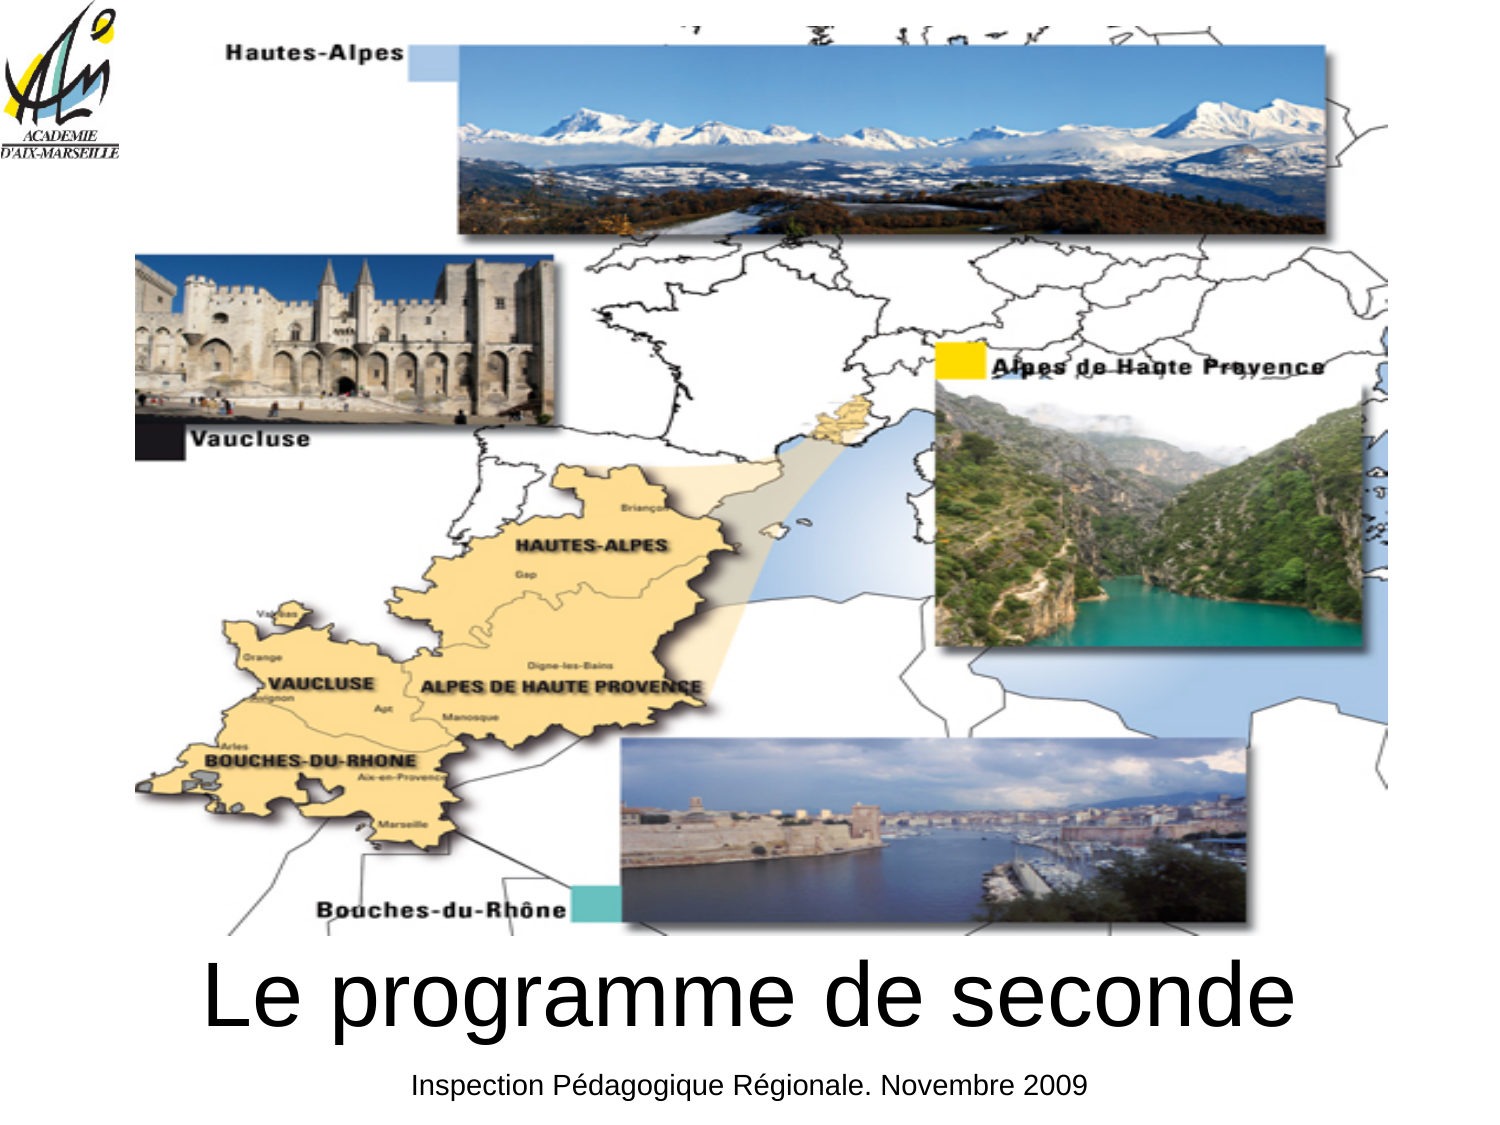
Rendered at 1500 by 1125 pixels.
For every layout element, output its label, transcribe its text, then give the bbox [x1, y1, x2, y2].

title Le programme de seconde [0, 893, 1500, 1087]
picture [0, 0, 119, 161]
picture [135, 26, 1388, 893]
